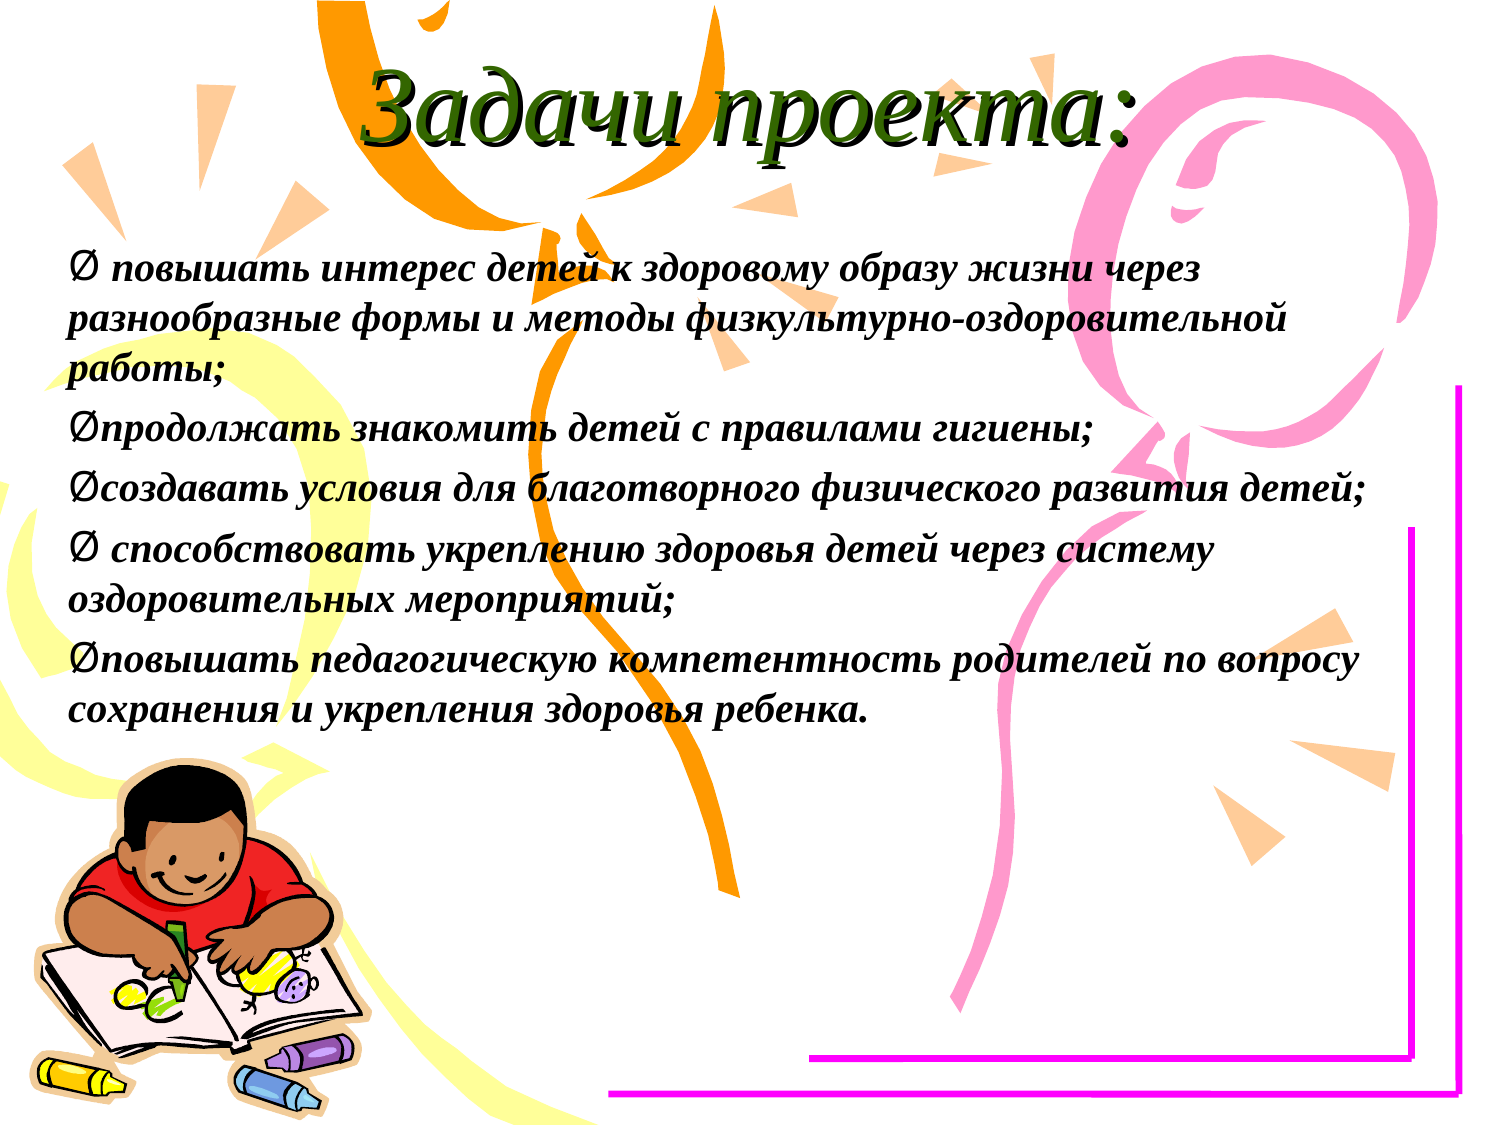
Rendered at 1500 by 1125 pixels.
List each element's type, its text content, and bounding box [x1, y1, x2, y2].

subtitle повышать интерес детей к здоровому образу жизни через разнообразные формы и методы физкультурно-оздоровительной работы; продолжать знакомить детей с правилами гигиены; создавать условия для благотворного физического развития детей; способствовать укреплению здоровья детей через систему оздоровительных мероприятий; повышать педагогическую компетентность родителей по вопросу сохранения и укрепления здоровья ребенка. [53, 231, 1388, 764]
picture [29, 753, 377, 1125]
title Задачи проекта: [88, 31, 1412, 173]
